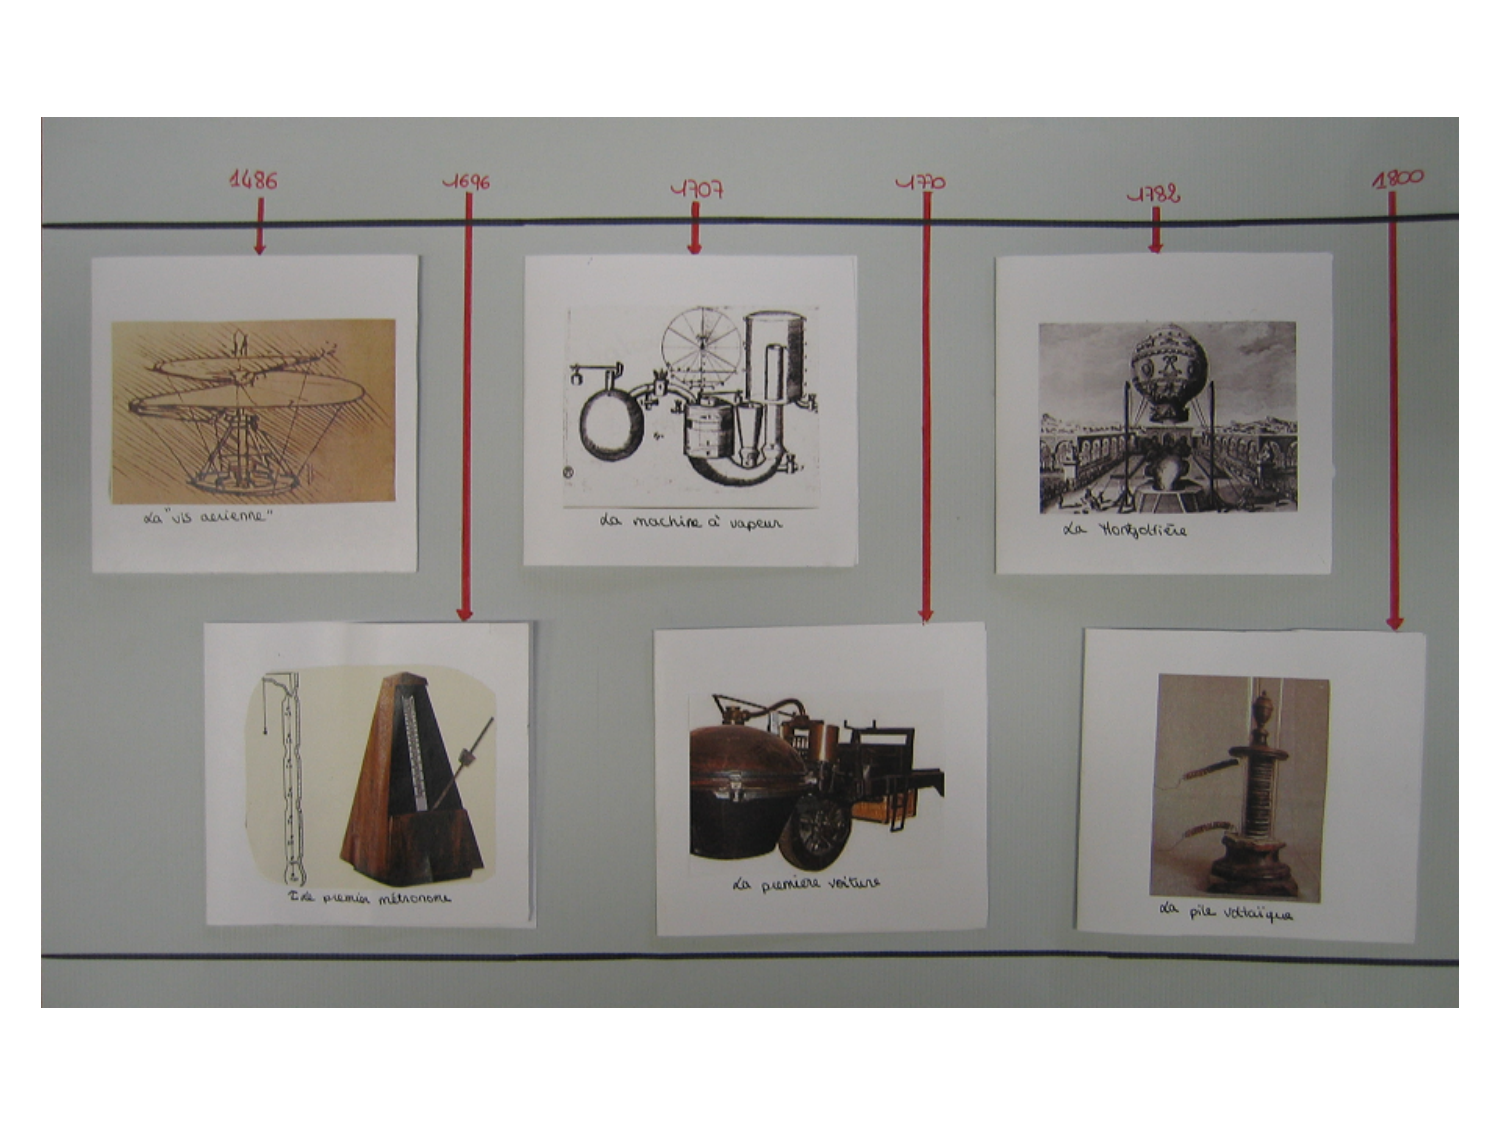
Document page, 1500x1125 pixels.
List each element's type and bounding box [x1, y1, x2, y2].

picture [41, 117, 1459, 1008]
